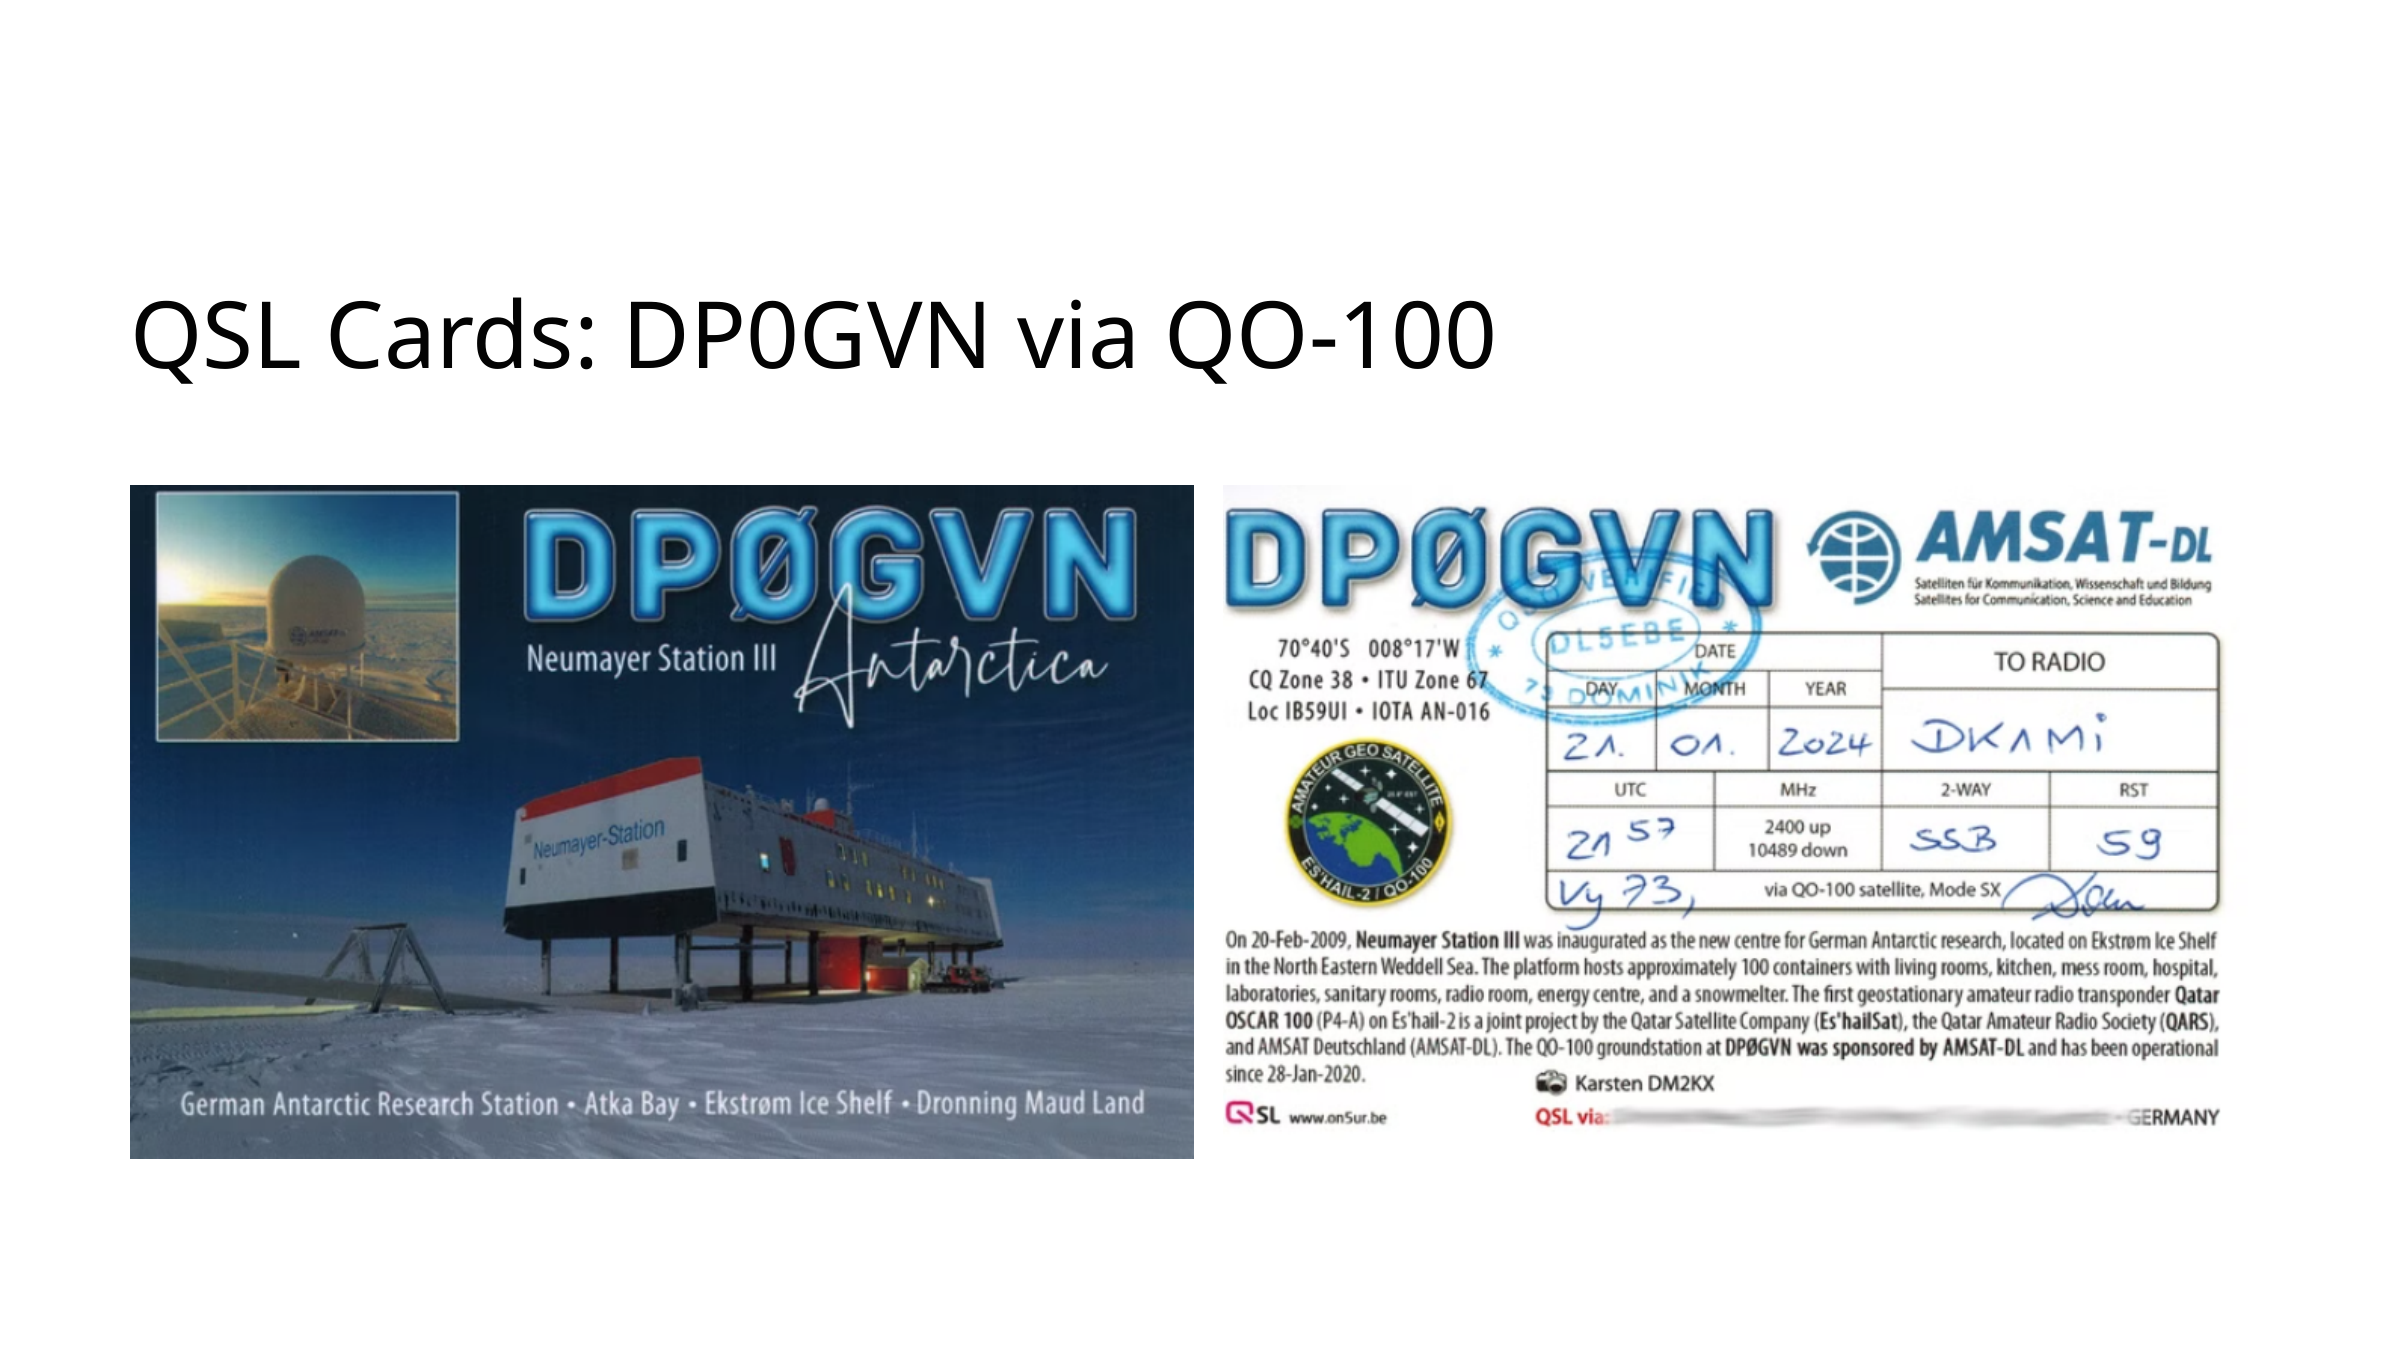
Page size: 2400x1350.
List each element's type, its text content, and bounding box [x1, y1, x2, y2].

text_box QSL Cards: DP0GVN via QO-100 [130, 271, 1568, 387]
picture [130, 485, 1194, 1159]
picture [1223, 485, 2267, 1159]
